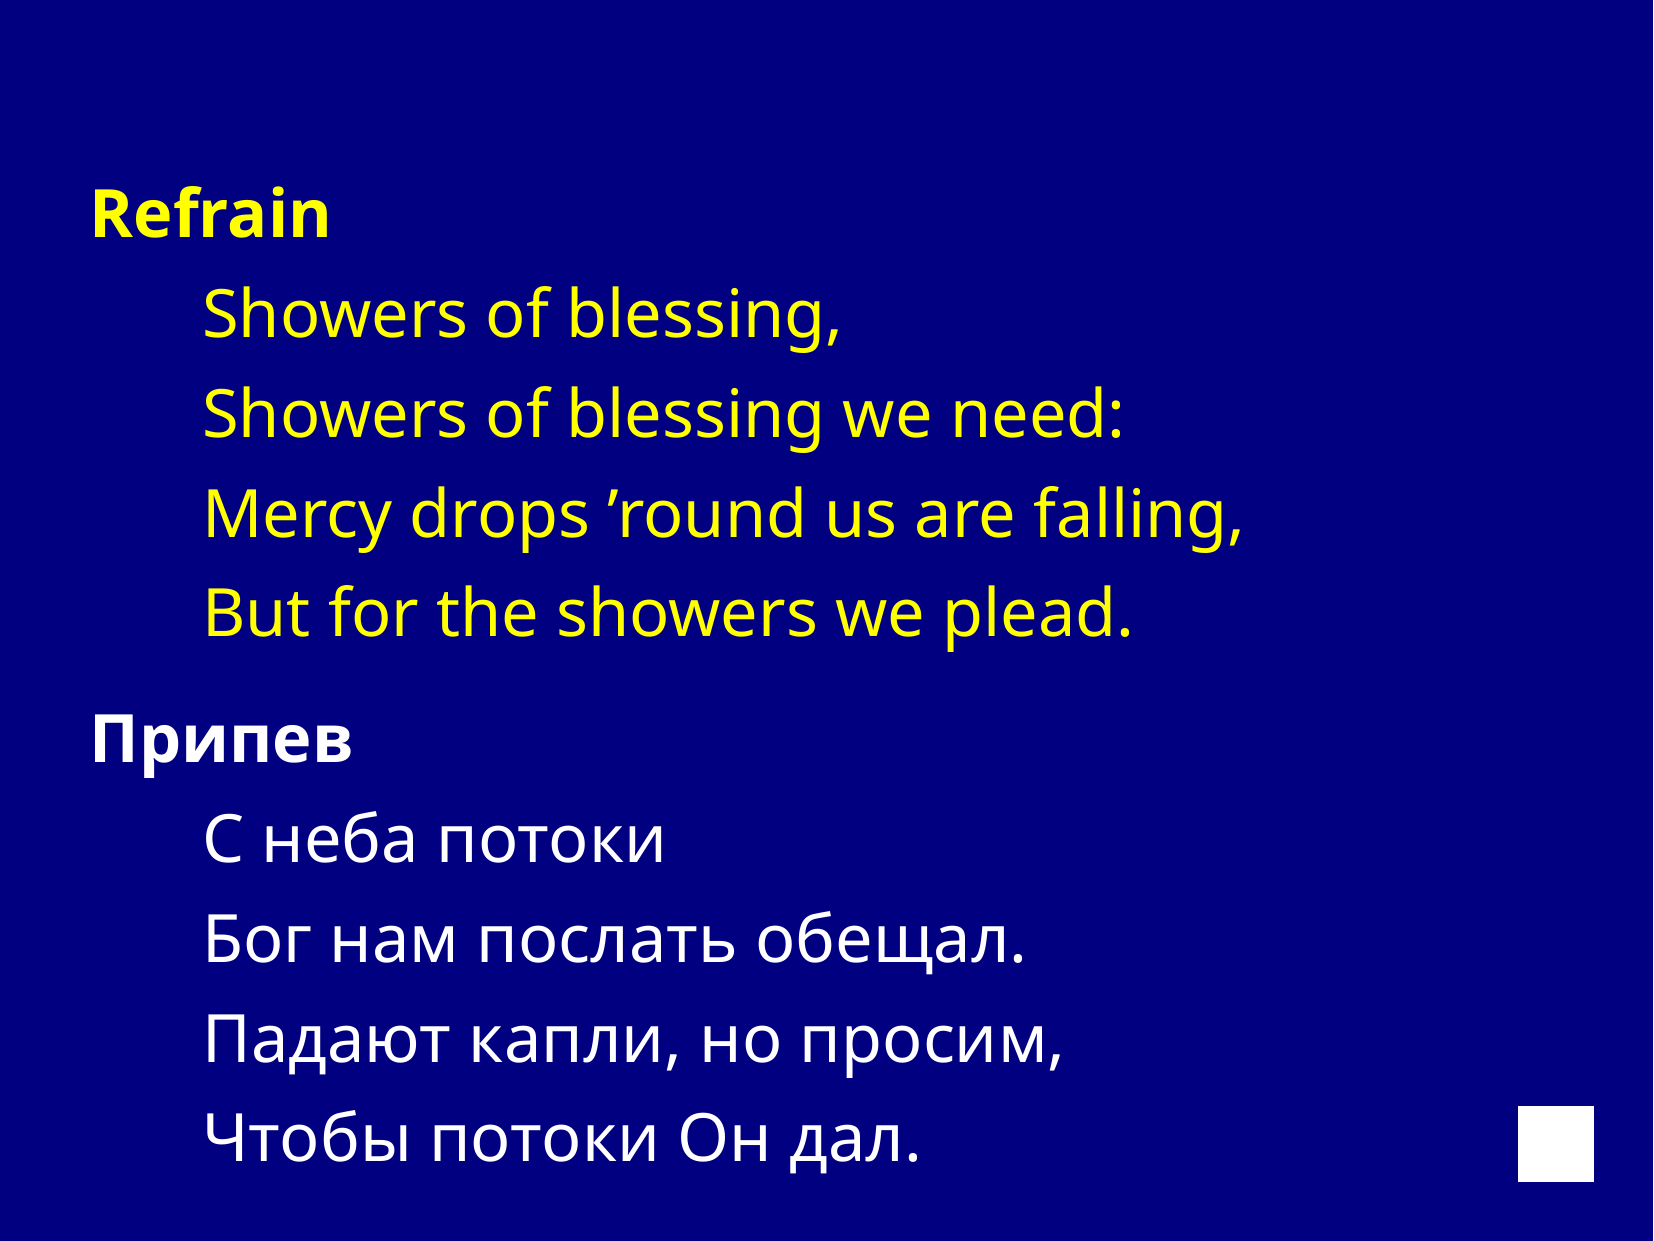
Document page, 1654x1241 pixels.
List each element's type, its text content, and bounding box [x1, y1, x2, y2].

text_box Припев С неба потоки Бог нам послать обещал. Падают капли, но просим, Чтобы потоки Он дал. [75, 675, 1576, 1163]
text_box [1518, 1106, 1594, 1182]
text_box Refrain Showers of blessing, Showers of blessing we need: Mercy drops ’round us are falling, But for the showers we plead. [75, 150, 1576, 638]
